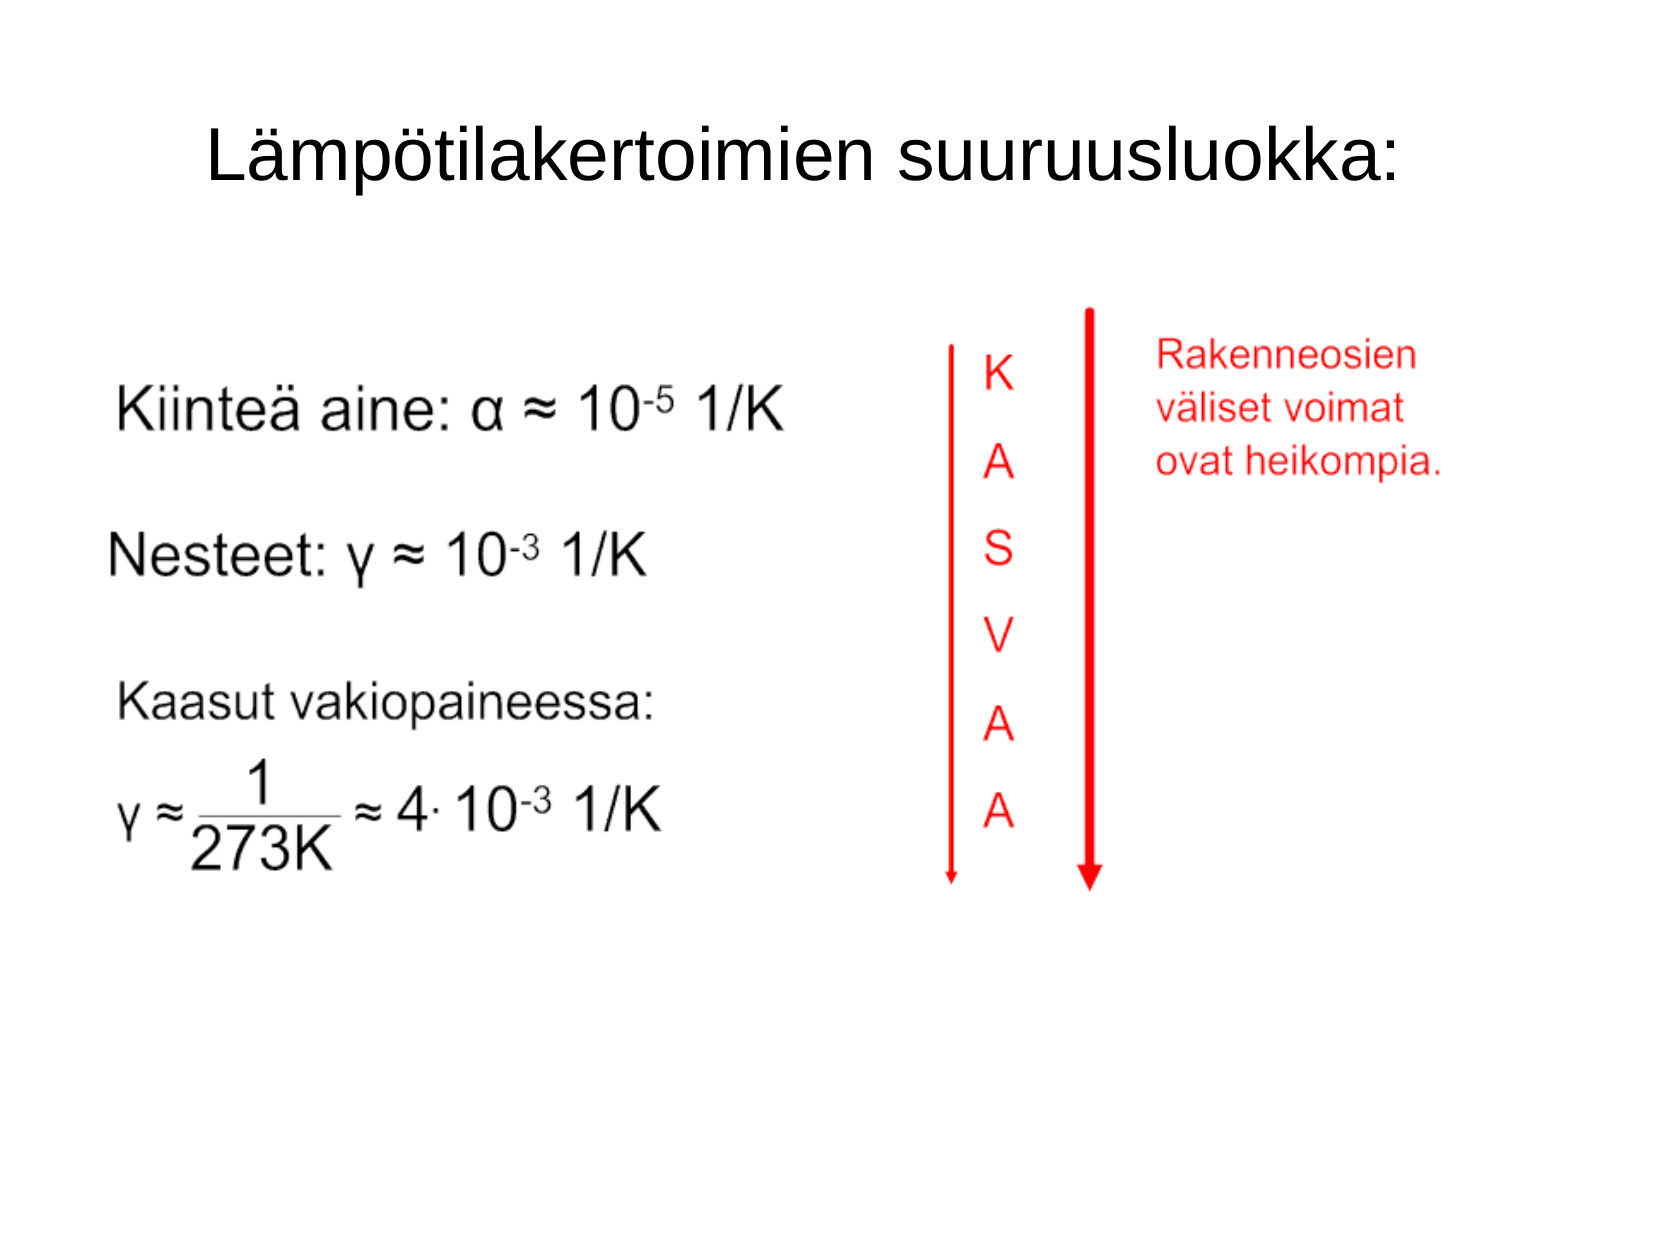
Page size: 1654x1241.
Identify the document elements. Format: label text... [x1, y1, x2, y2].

picture [57, 215, 1458, 1009]
text_box Lämpötilakertoimien suuruusluokka: [190, 106, 1418, 206]
